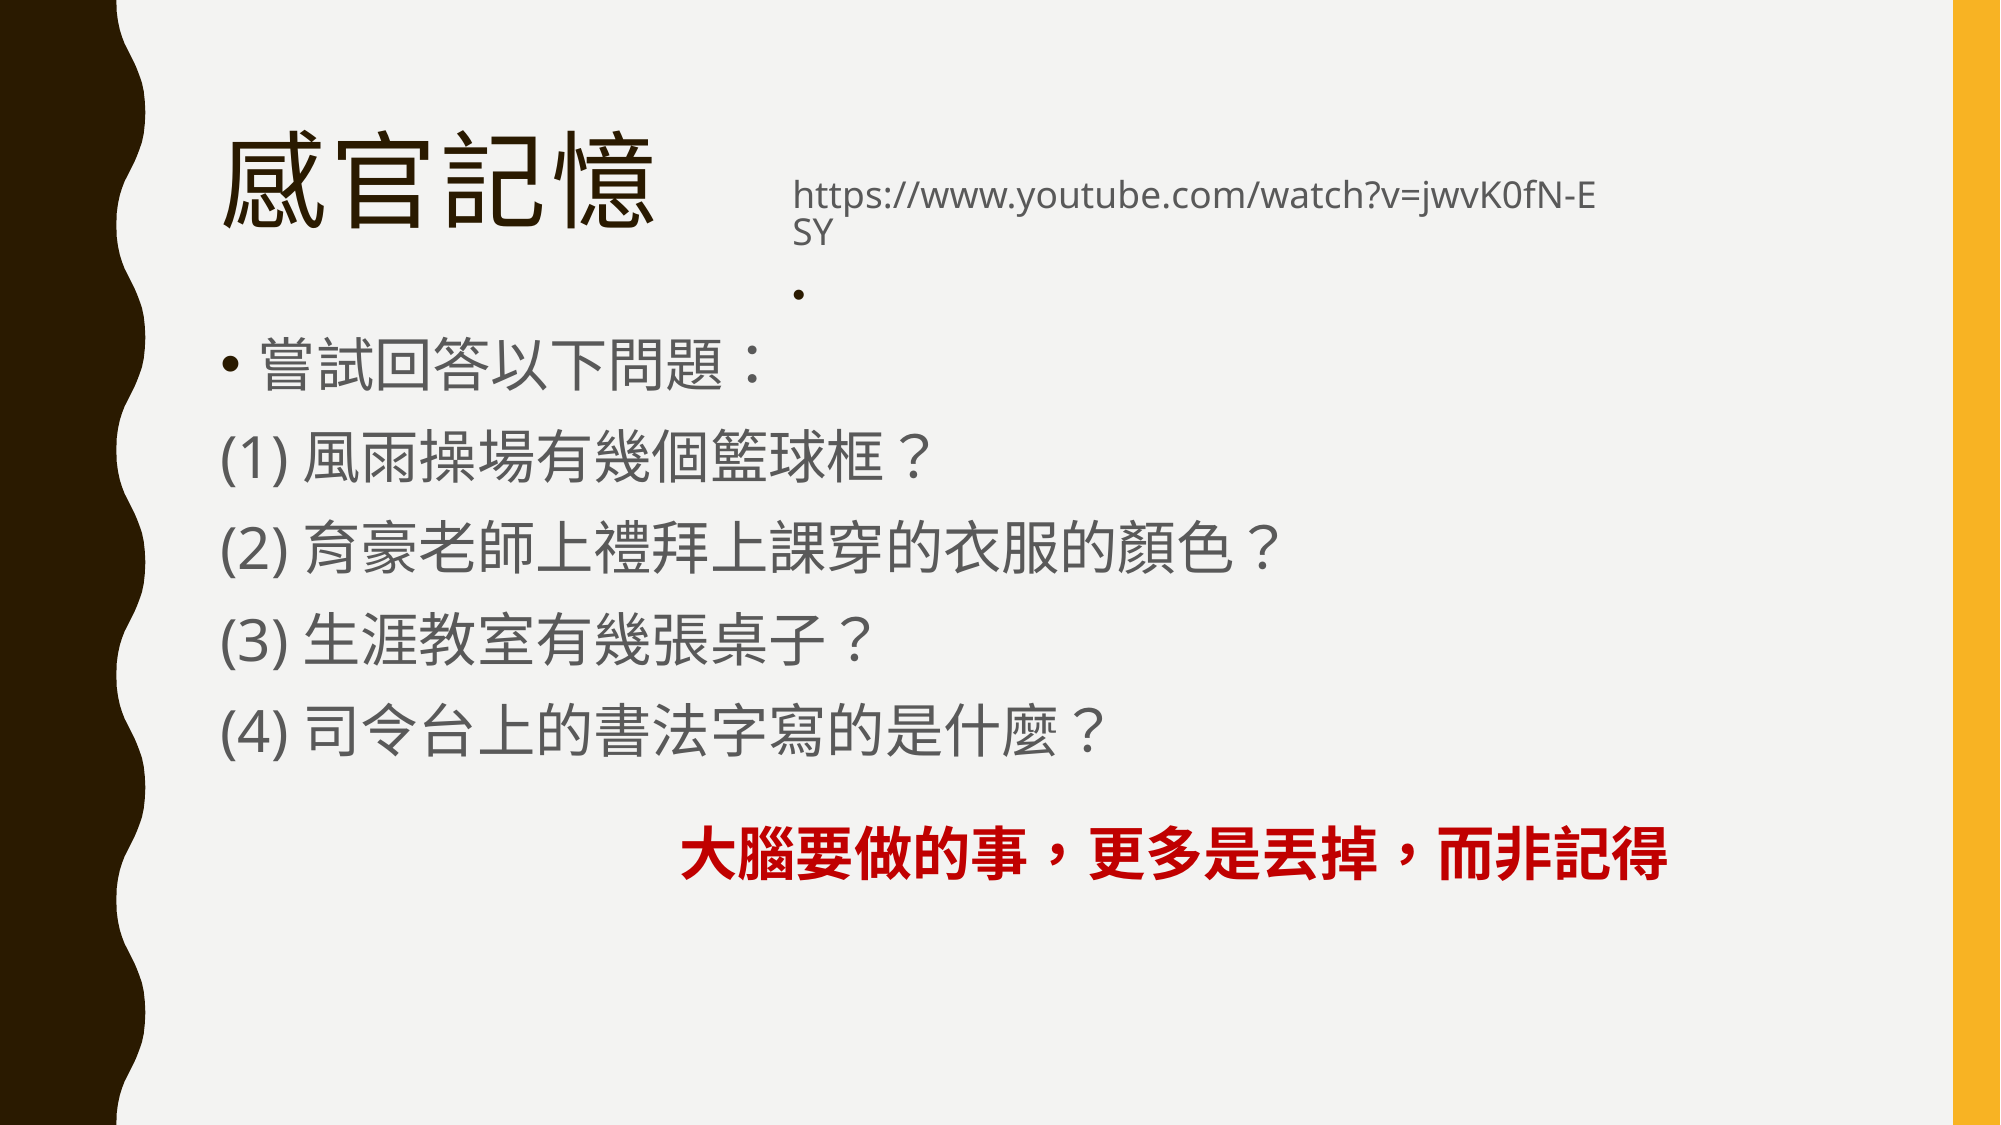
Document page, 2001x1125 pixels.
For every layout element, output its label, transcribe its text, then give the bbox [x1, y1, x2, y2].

text_box 大腦要做的事，更多是丟掉，而非記得 [664, 809, 1839, 896]
text_box https://www.youtube.com/watch?v=jwvK0fN-ESY [777, 164, 1616, 230]
list 嘗試回答以下問題： (1)風雨操場有幾個籃球框？ (2)育豪老師上禮拜上課穿的衣服的顏色？ (3)生涯教室有幾張桌子？ (4)司令台上的書法字寫的是什麼？ [205, 229, 1876, 832]
title 感官記憶 [205, 121, 1876, 229]
